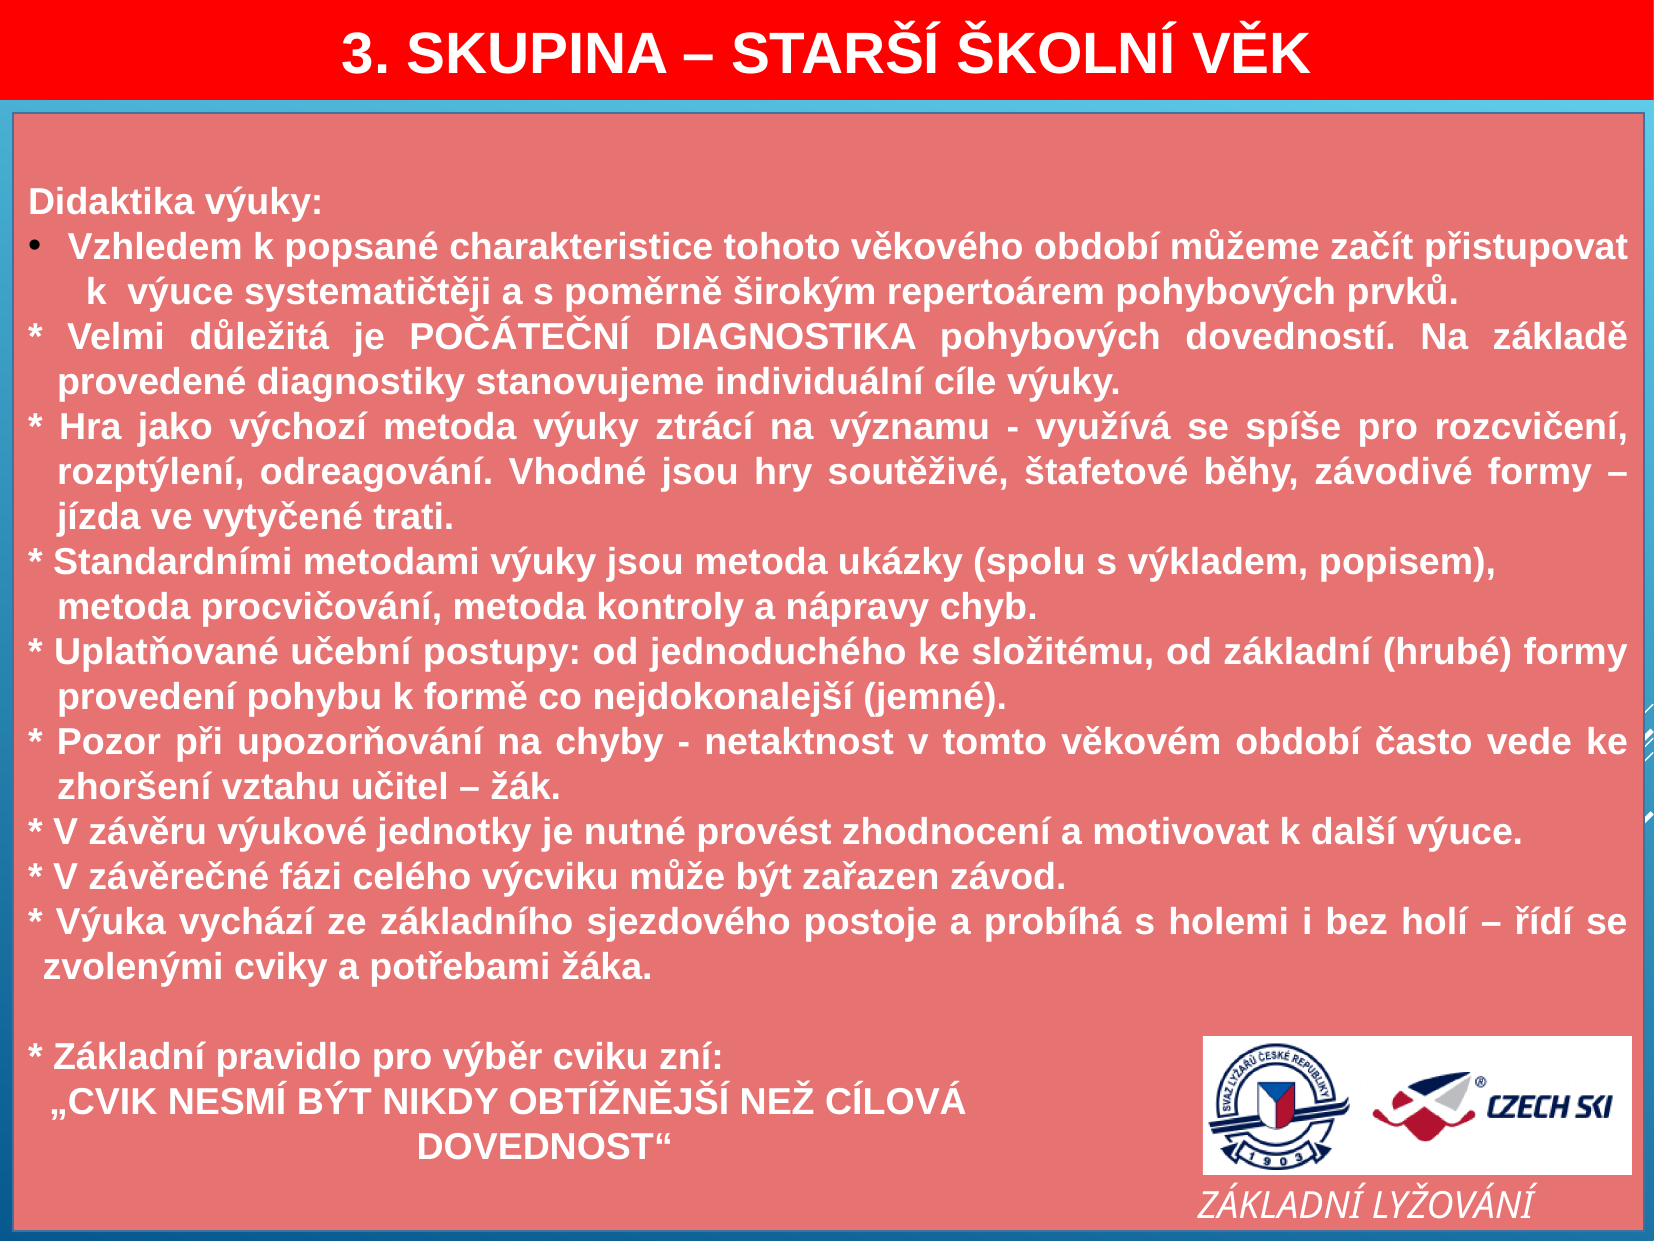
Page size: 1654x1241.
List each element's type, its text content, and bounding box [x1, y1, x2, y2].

title 3. skupina – starší školní věk [0, 0, 1654, 100]
picture [1202, 1036, 1632, 1173]
text_box Didaktika výuky: Vzhledem k popsané charakteristice tohoto věkového období můžeme začít přistupovat k výuce systematičtěji a s poměrně širokým repertoárem pohybových prvků. * Velmi důležitá je POČÁTEČNÍ DIAGNOSTIKA pohybových dovedností. Na základě provedené diagnostiky stanovujeme individuální cíle výuky. * Hra jako výchozí metoda výuky ztrácí na významu - využívá se spíše pro rozcvičení, rozptýlení, odreagování. Vhodné jsou hry soutěživé, štafetové běhy, závodivé formy – jízda ve vytyčené trati. * Standardními metodami výuky jsou metoda ukázky (spolu s výkladem, popisem), metoda procvičování, metoda kontroly a nápravy chyb. * Uplatňované učební postupy: od jednoduchého ke složitému, od základní (hrubé) formy provedení pohybu k formě co nejdokonalejší (jemné). * Pozor při upozorňování na chyby - netaktnost v tomto věkovém období často vede ke zhoršení vztahu učitel – žák. * V závěru výukové jednotky je nutné provést zhodnocení a motivovat k další výuce. * V závěrečné fázi celého výcviku může být zařazen závod. * Výuka vychází ze základního sjezdového postoje a probíhá s holemi i bez holí – řídí se zvolenými cviky a potřebami žáka. * Základní pravidlo pro výběr cviku zní: „CVIK NESMÍ BÝT NIKDY OBTÍŽNĚJŠÍ NEŽ CÍLOVÁ DOVEDNOST“ [13, 113, 1645, 1232]
text_box ZÁKLADNÍ LYŽOVÁNÍ [1182, 1173, 1644, 1235]
